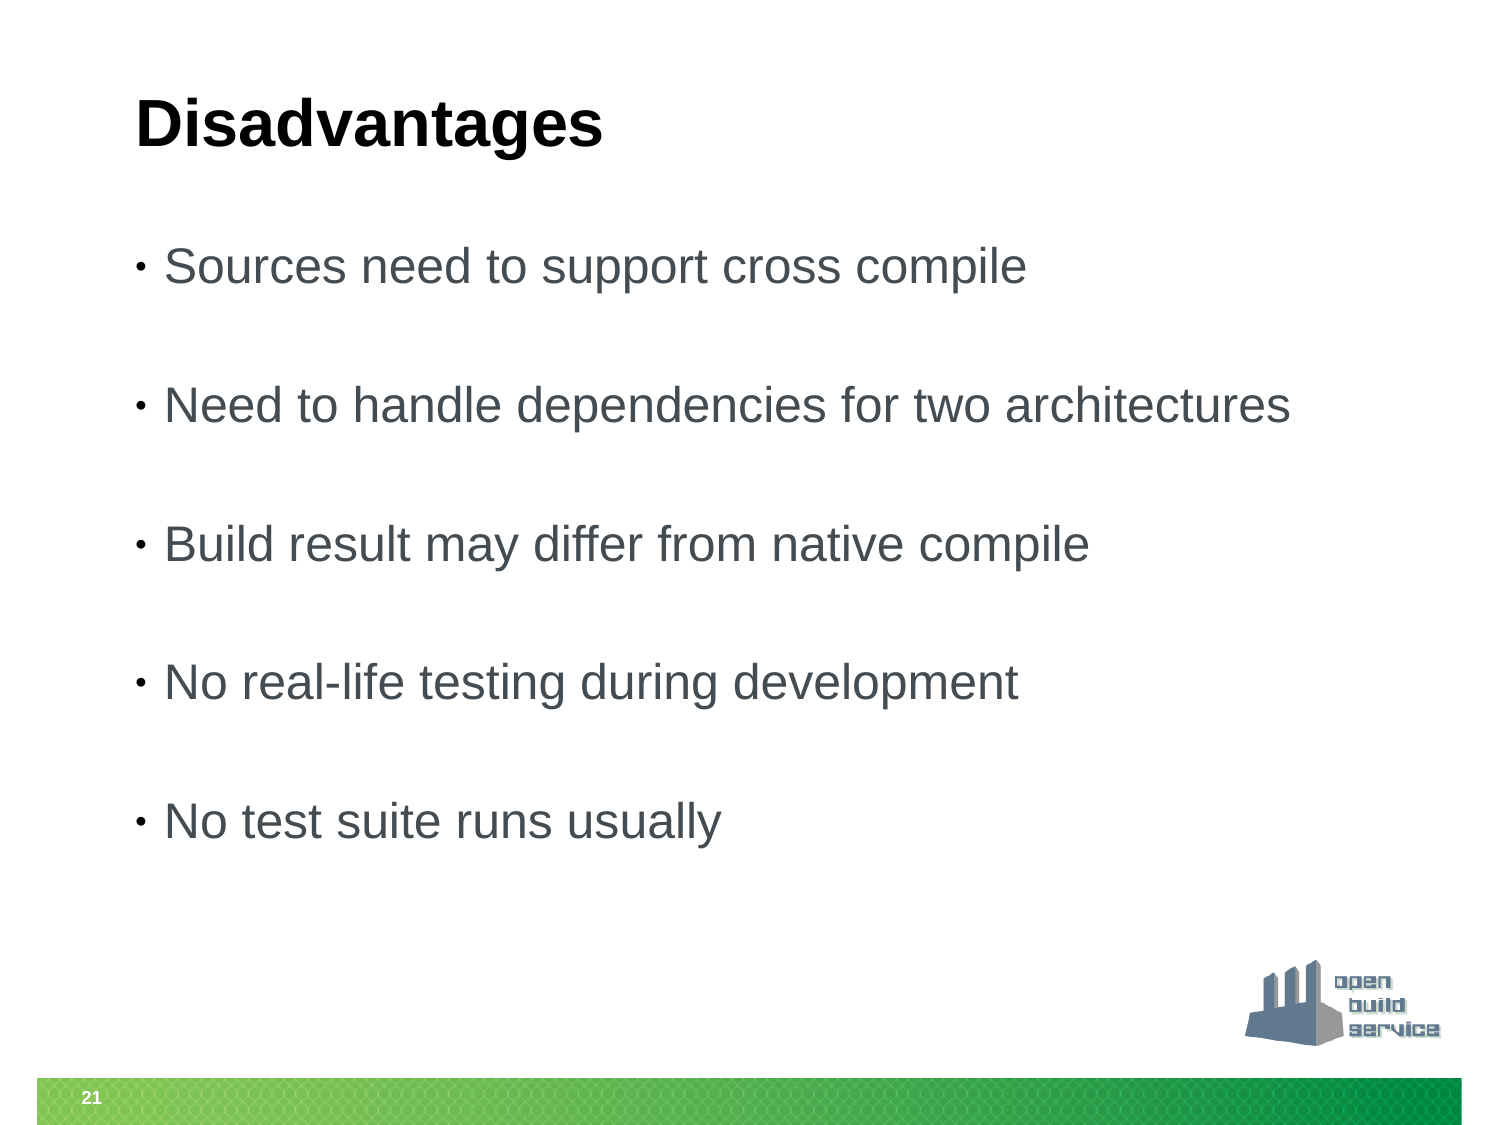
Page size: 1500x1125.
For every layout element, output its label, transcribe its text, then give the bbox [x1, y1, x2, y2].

picture [37, 1078, 1462, 1125]
title Disadvantages [135, 41, 1372, 204]
picture [1245, 960, 1441, 1046]
list Sources need to support cross compile Need to handle dependencies for two architectures Build result may differ from native compile No real-life testing during development No test suite runs usually [135, 238, 1372, 892]
